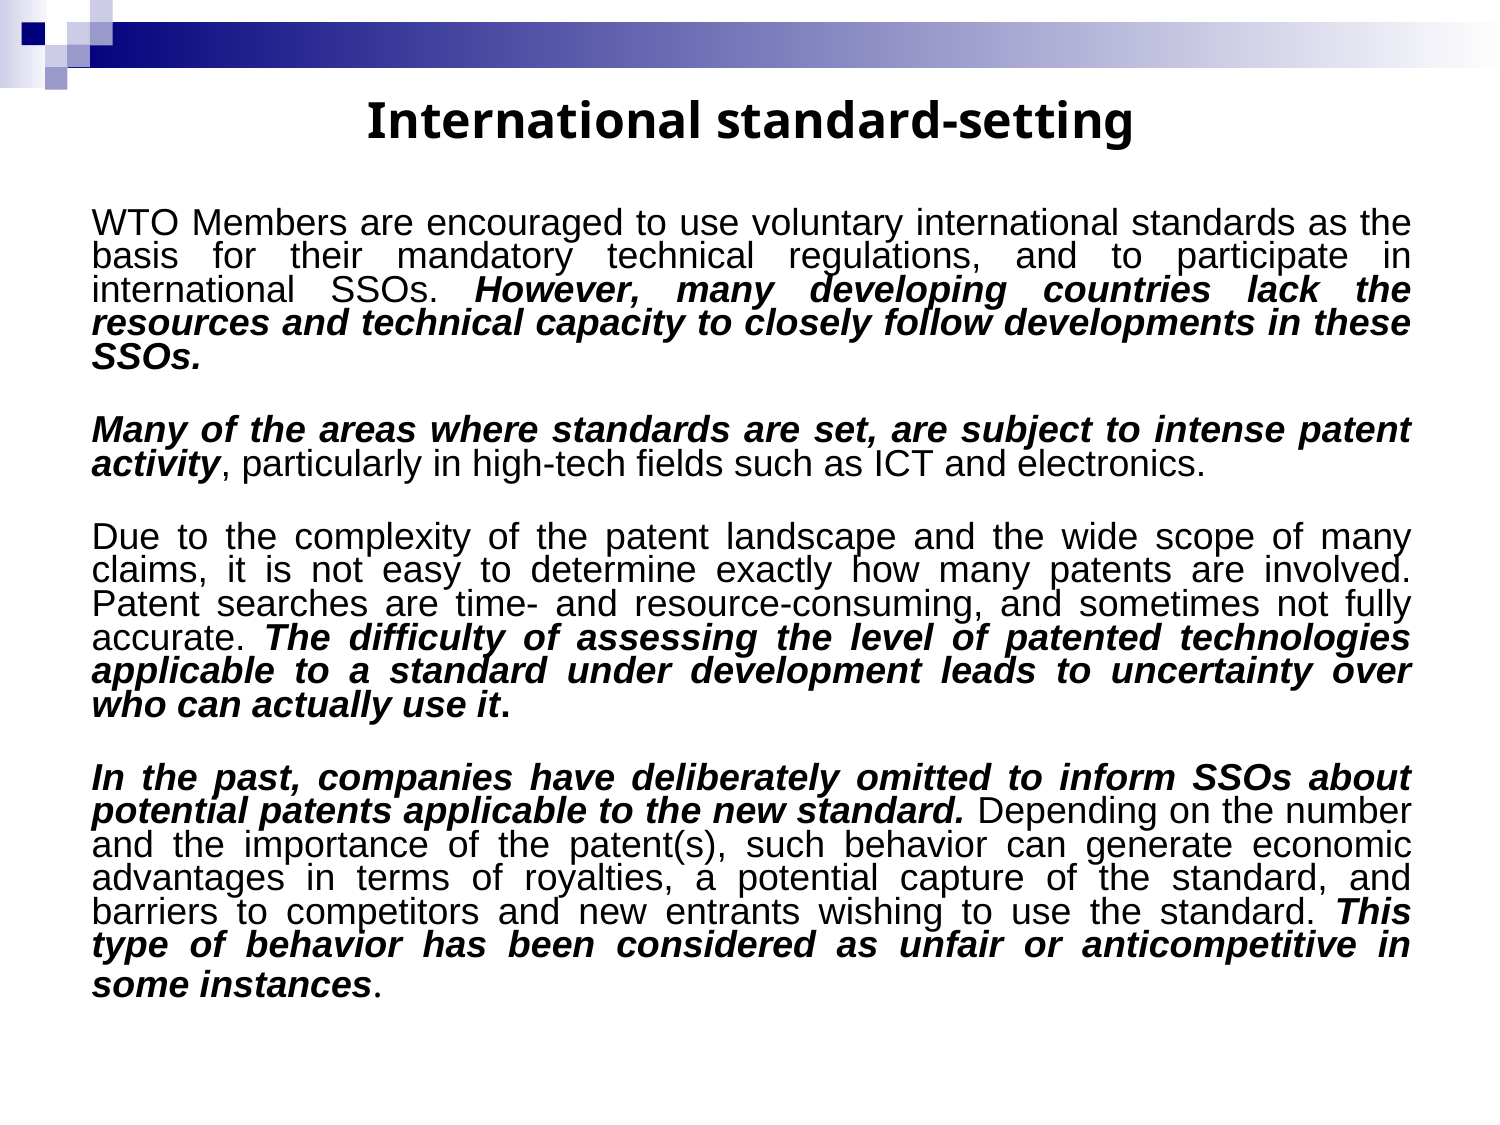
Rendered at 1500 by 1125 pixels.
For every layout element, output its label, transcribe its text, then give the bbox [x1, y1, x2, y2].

list WTO Members are encouraged to use voluntary international standards as the basis for their mandatory technical regulations, and to participate in international SSOs. However, many developing countries lack the resources and technical capacity to closely follow developments in these SSOs. Many of the areas where standards are set, are subject to intense patent activity, particularly in high-tech fields such as ICT and electronics. Due to the complexity of the patent landscape and the wide scope of many claims, it is not easy to determine exactly how many patents are involved. Patent searches are time- and resource-consuming, and sometimes not fully accurate. The difficulty of assessing the level of patented technologies applicable to a standard under development leads to uncertainty over who can actually use it. In the past, companies have deliberately omitted to inform SSOs about potential patents applicable to the new standard. Depending on the number and the importance of the patent(s), such behavior can generate economic advantages in terms of royalties, a potential capture of the standard, and barriers to competitors and new entrants wishing to use the standard. This type of behavior has been considered as unfair or anticompetitive in some instances. [76, 172, 1427, 1083]
title International standard-setting [76, 78, 1427, 161]
